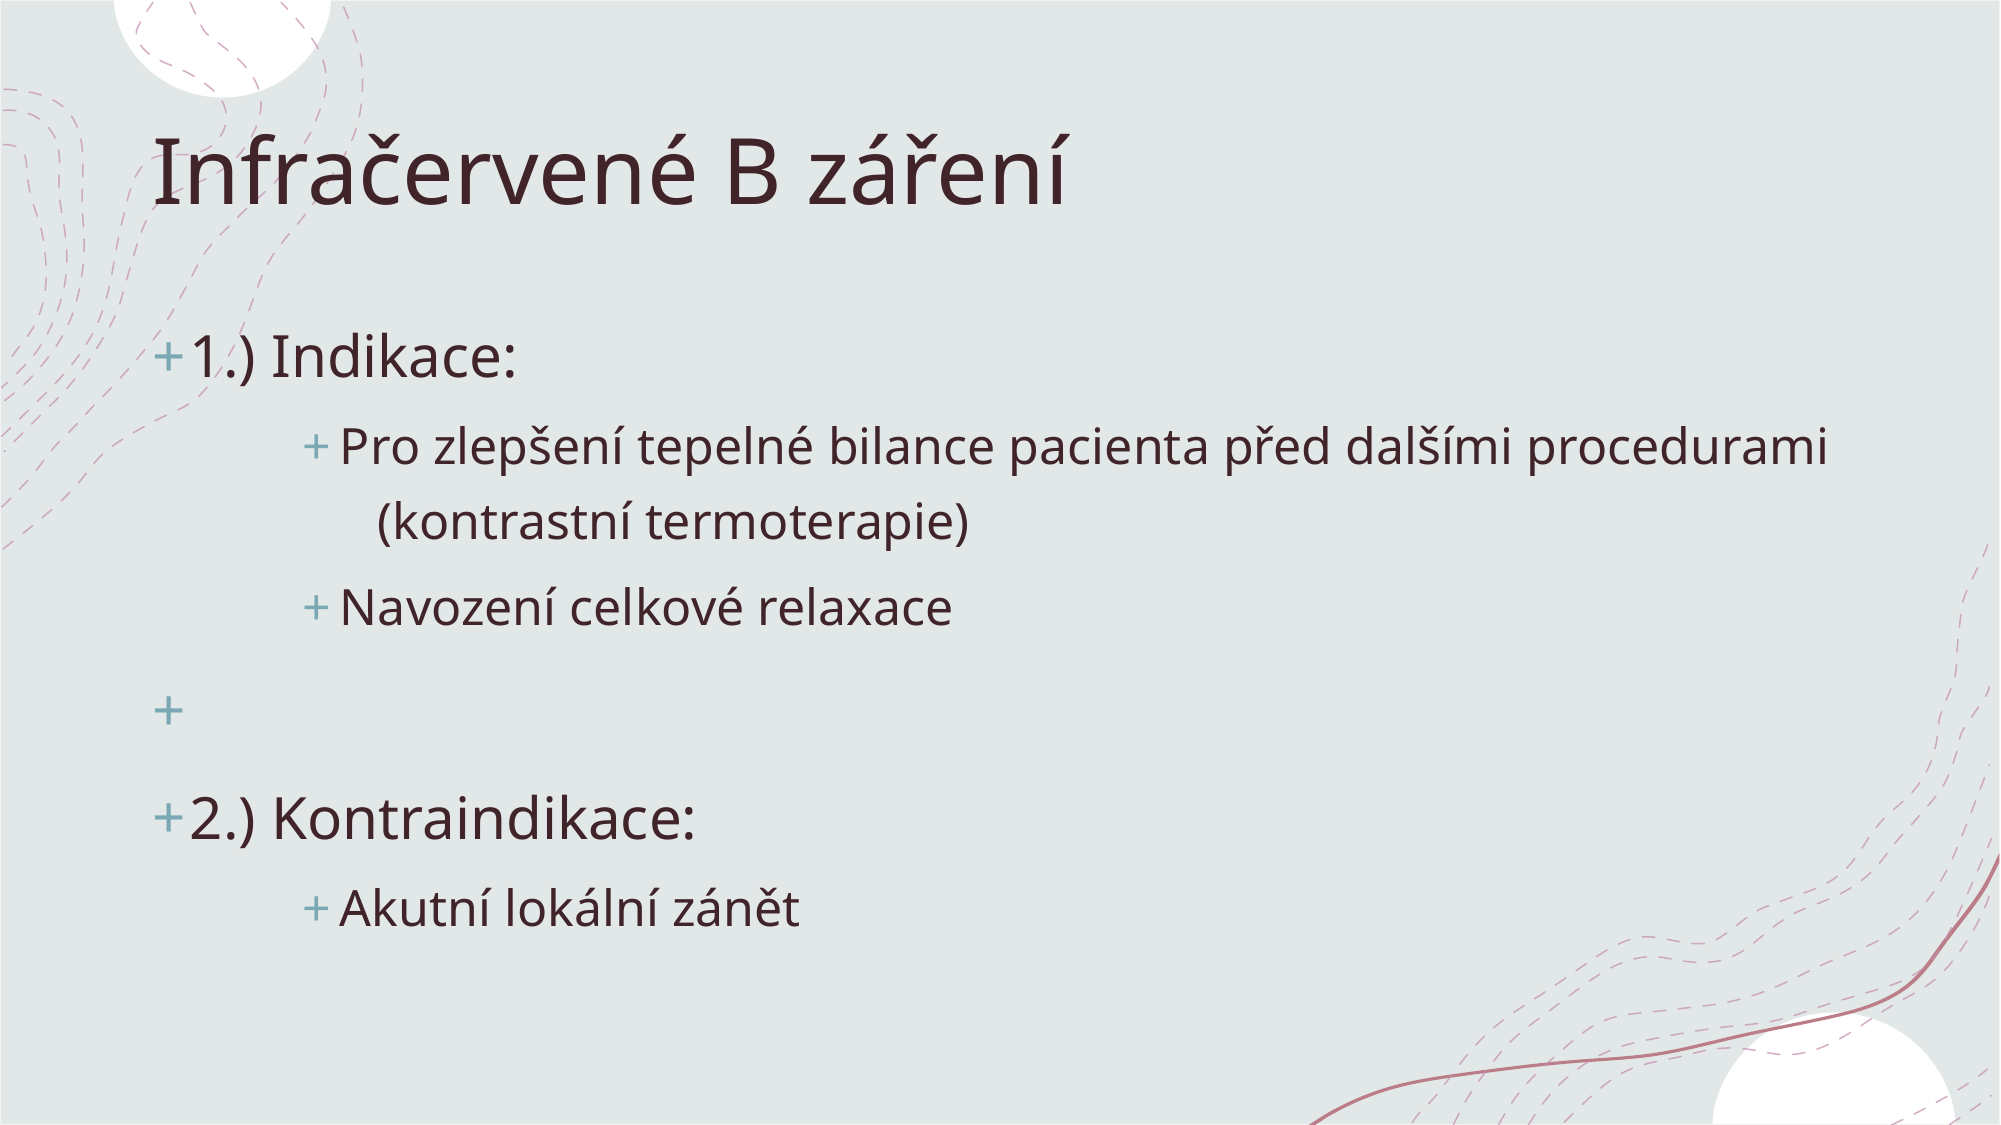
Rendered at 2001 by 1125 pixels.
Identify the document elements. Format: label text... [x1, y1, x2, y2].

title Infračervené B záření [137, 59, 1863, 278]
list 1.) Indikace: Pro zlepšení tepelné bilance pacienta před dalšími procedurami (kontrastní termoterapie) Navození celkové relaxace 2.) Kontraindikace: Akutní lokální zánět [137, 299, 1863, 1014]
